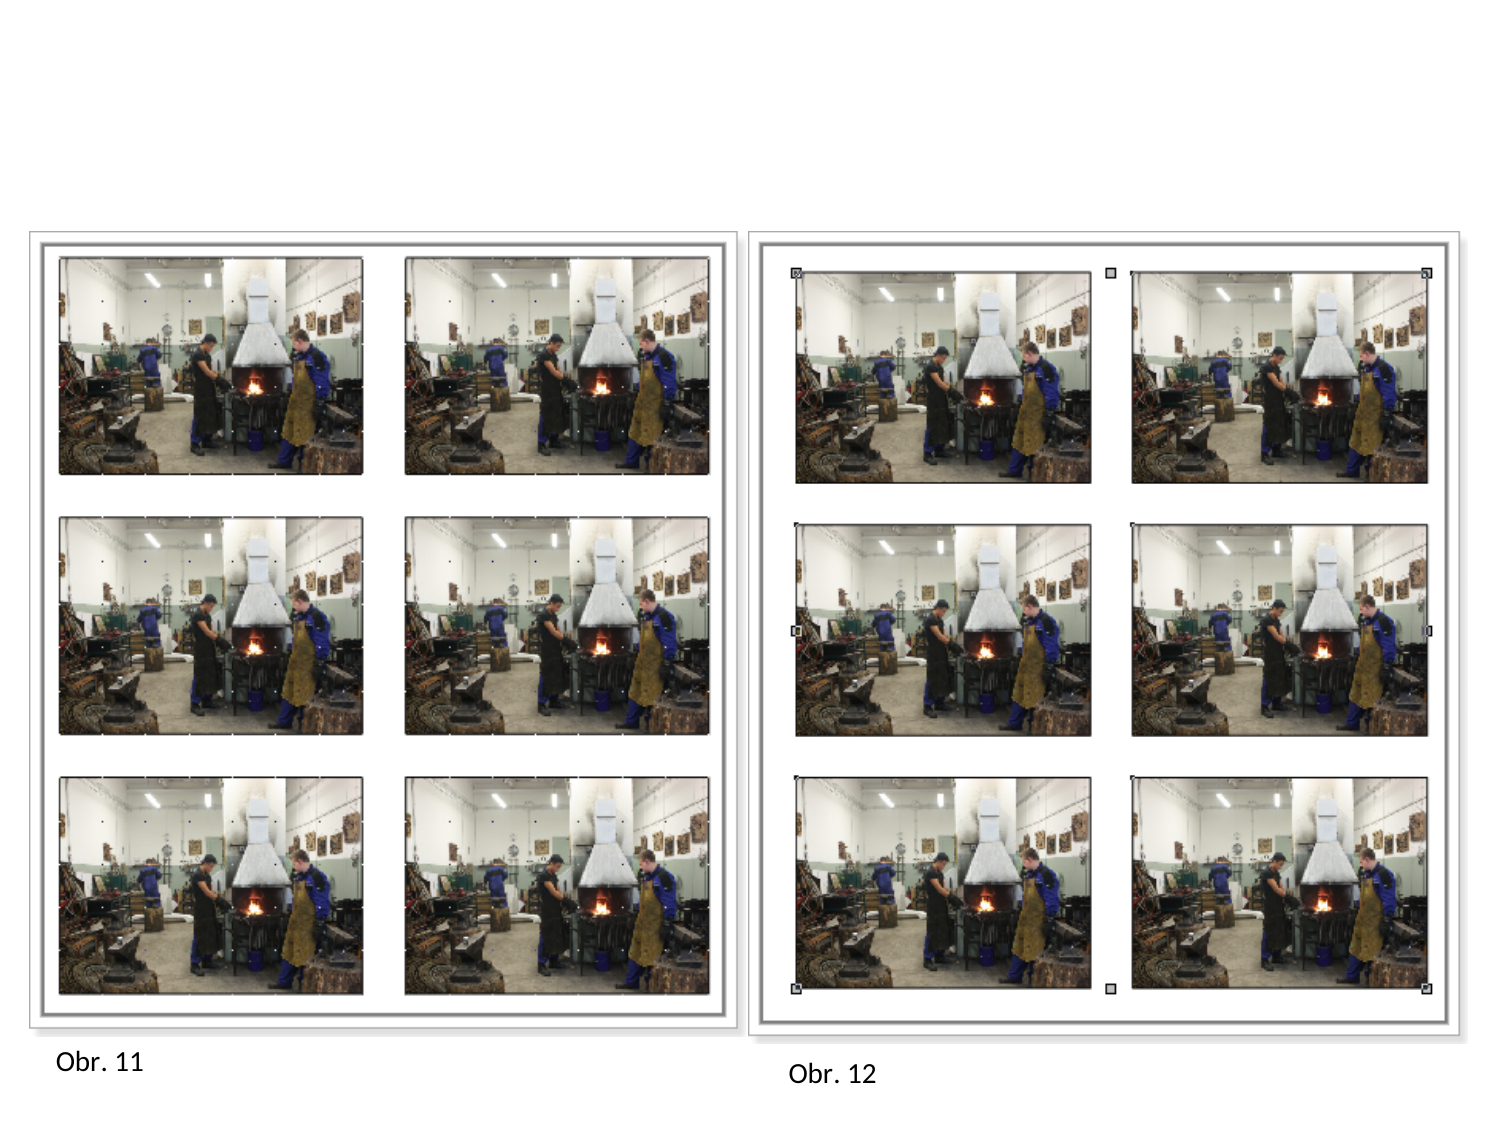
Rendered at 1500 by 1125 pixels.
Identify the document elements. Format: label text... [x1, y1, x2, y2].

picture [29, 231, 746, 1037]
picture [748, 231, 1468, 1044]
text_box Obr. 11 [41, 1034, 355, 1086]
text_box Obr. 12 [773, 1046, 1087, 1098]
